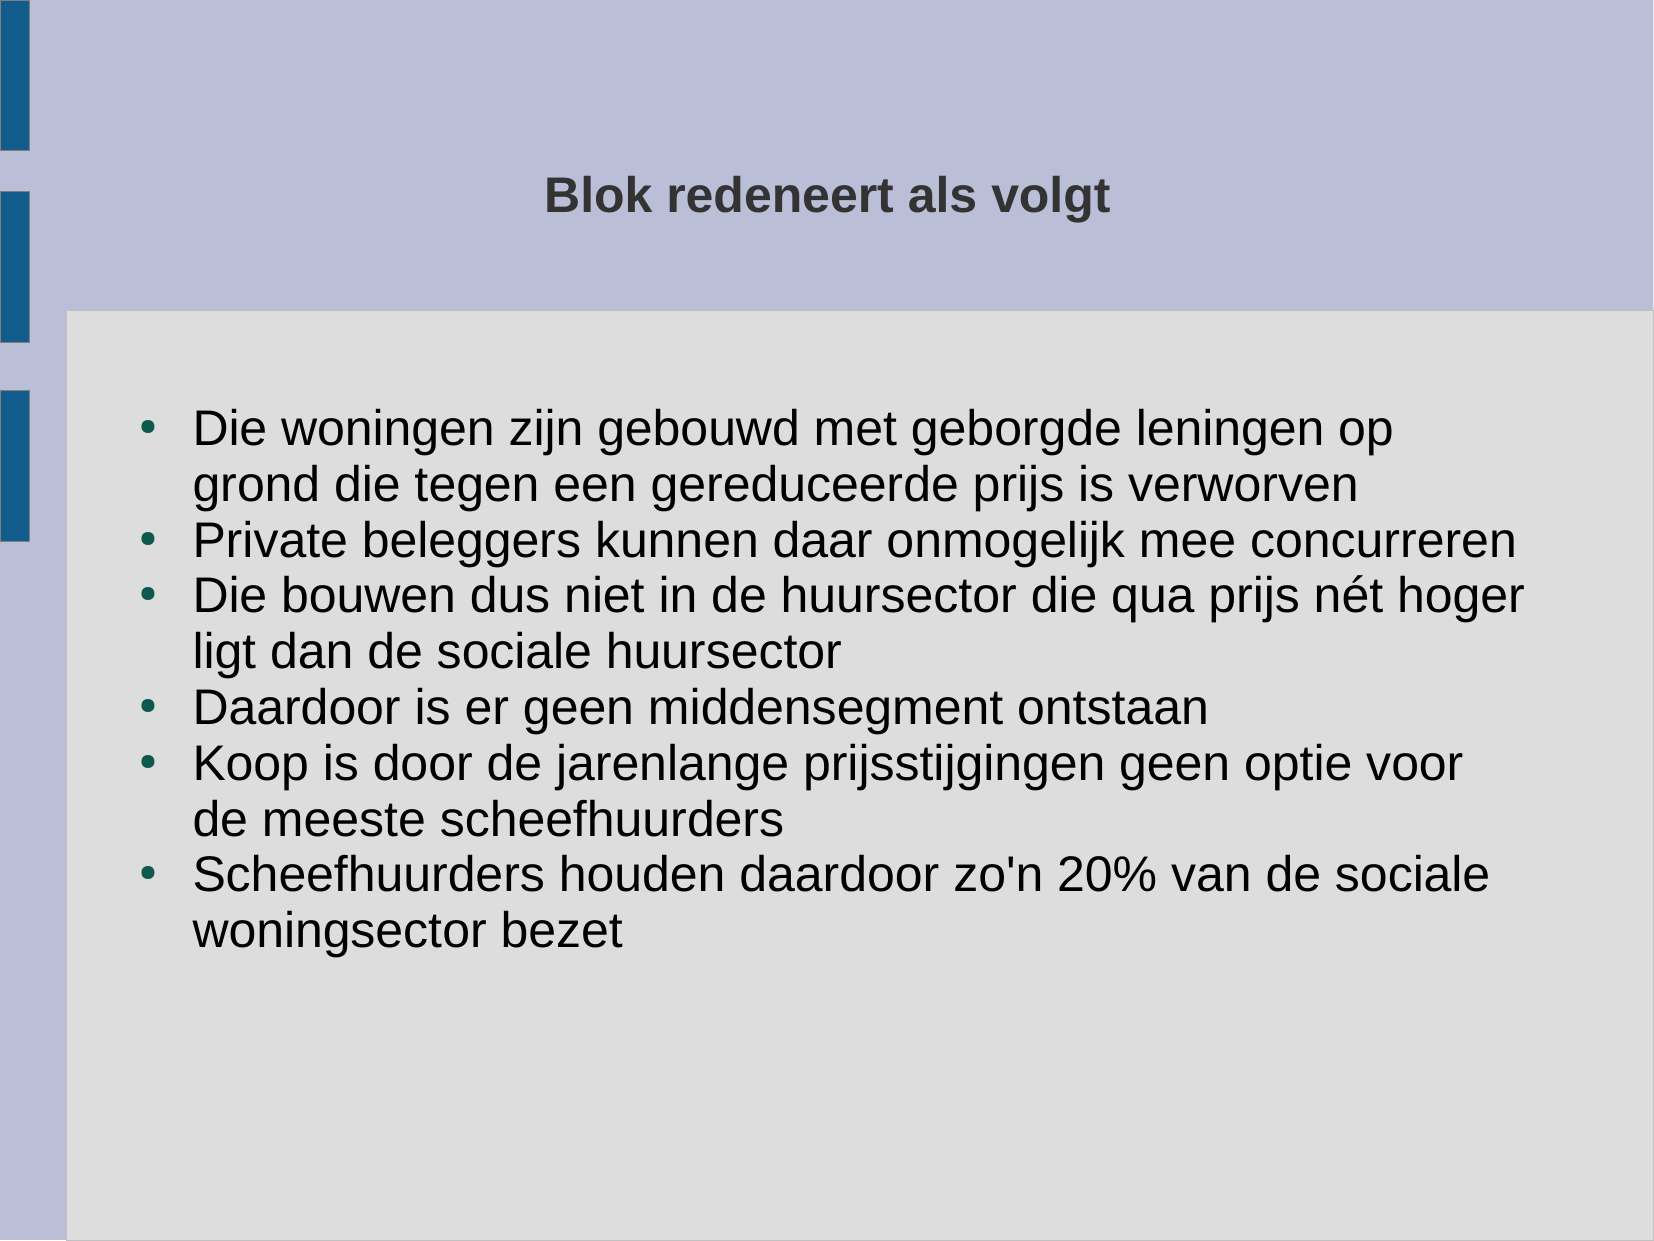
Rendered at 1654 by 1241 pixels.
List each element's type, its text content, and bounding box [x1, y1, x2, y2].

title Blok redeneert als volgt [121, 91, 1534, 299]
list Die woningen zijn gebouwd met geborgde leningen op grond die tegen een gereduceerde prijs is verworven Private beleggers kunnen daar onmogelijk mee concurreren Die bouwen dus niet in de huursector die qua prijs nét hoger ligt dan de sociale huursector Daardoor is er geen middensegment ontstaan Koop is door de jarenlange prijsstijgingen geen optie voor de meeste scheefhuurders Scheefhuurders houden daardoor zo'n 20% van de sociale woningsector bezet [121, 344, 1534, 1127]
